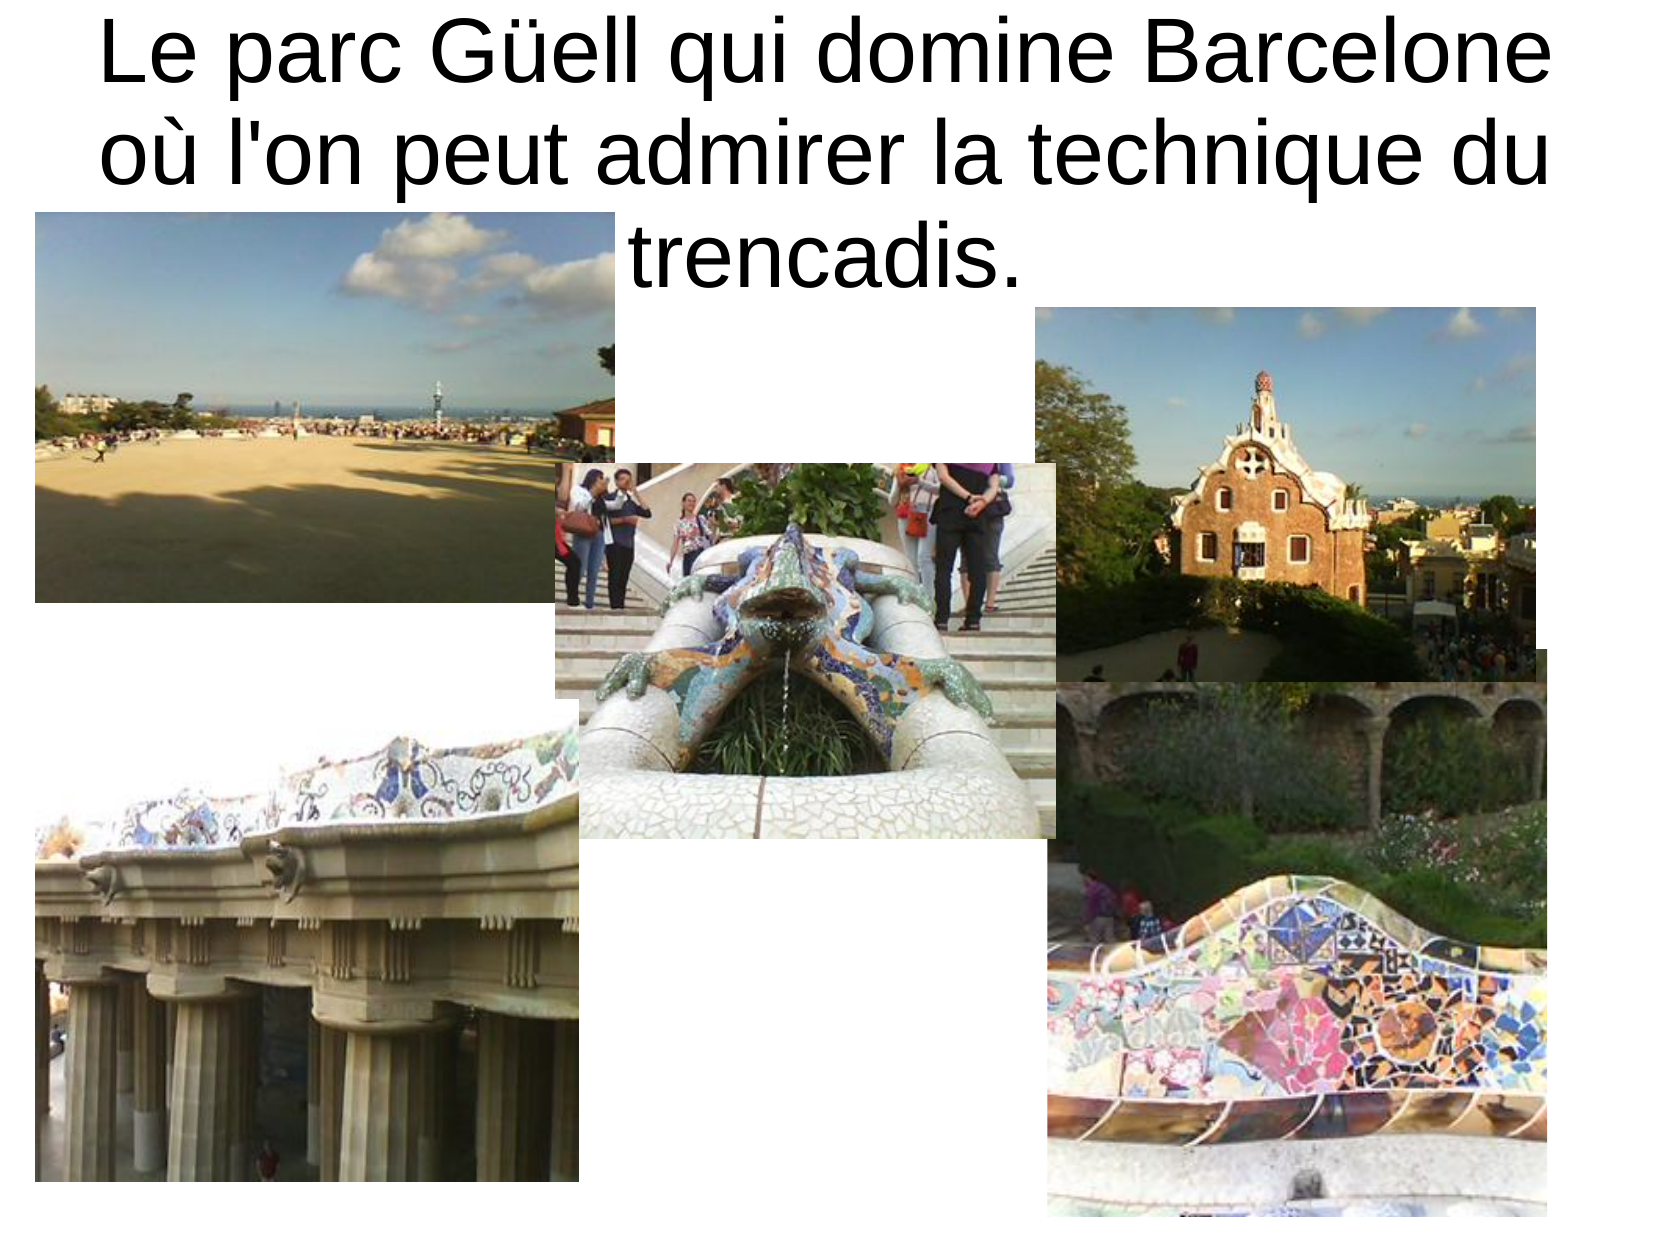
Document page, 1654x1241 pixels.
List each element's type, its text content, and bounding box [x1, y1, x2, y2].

picture [35, 212, 1548, 1217]
title Le parc Güell qui domine Barcelone où l'on peut admirer la technique du trencadis. [82, 0, 1571, 307]
